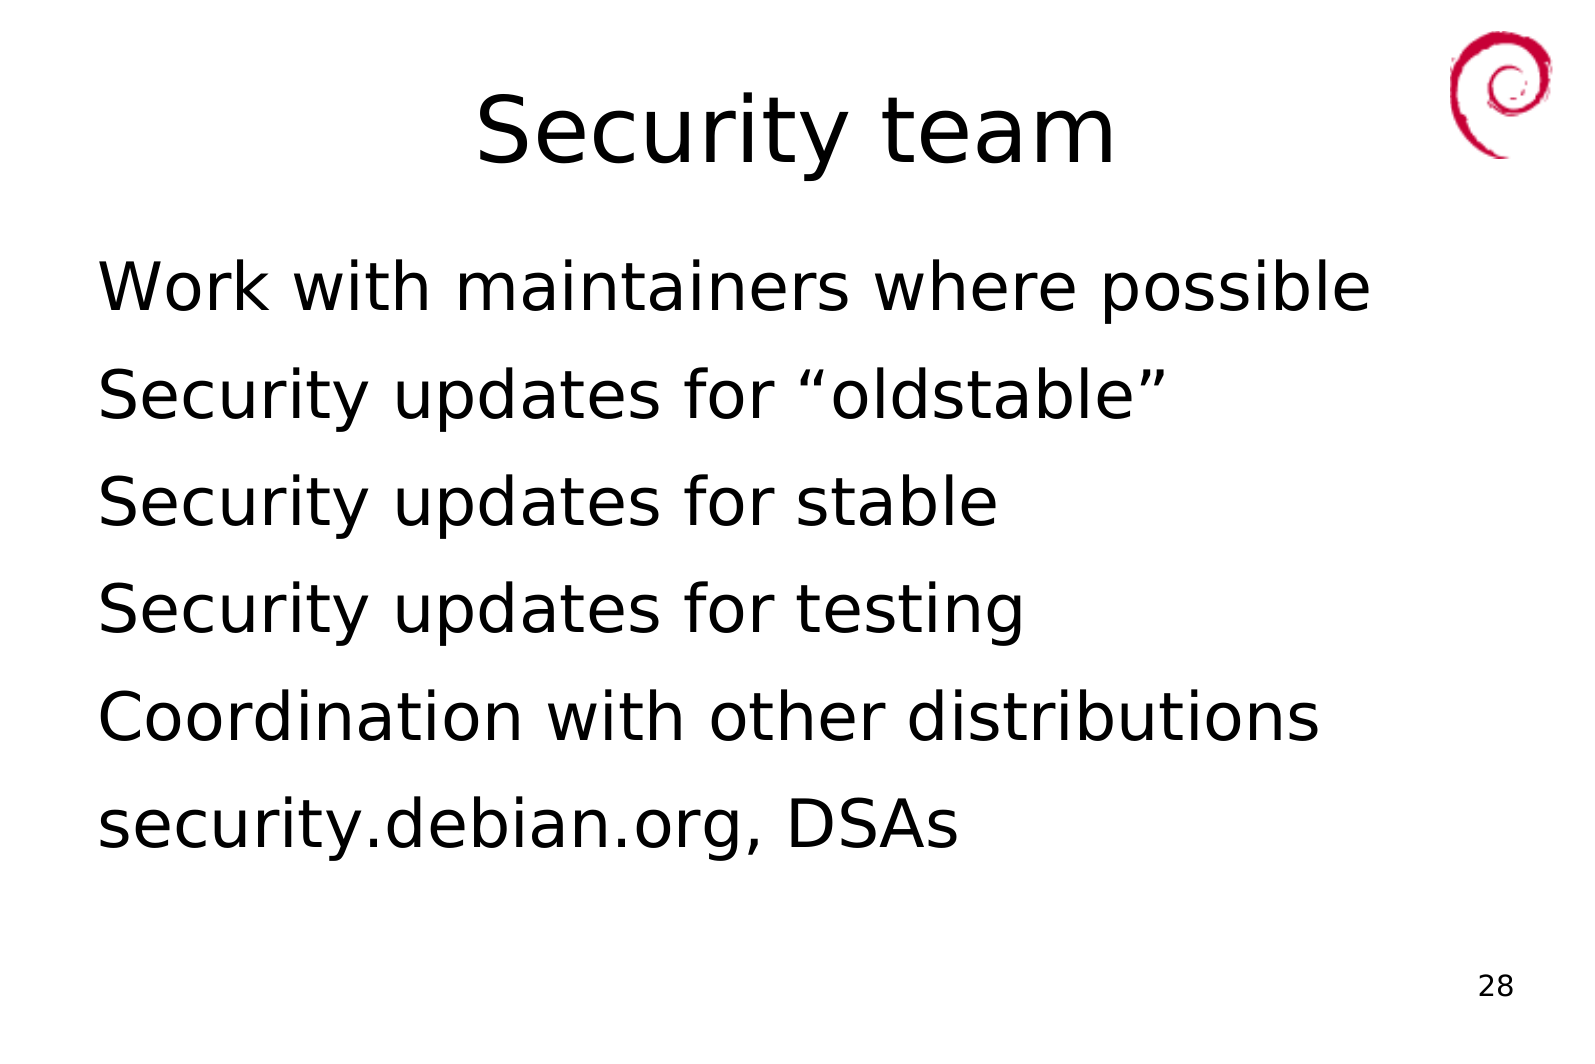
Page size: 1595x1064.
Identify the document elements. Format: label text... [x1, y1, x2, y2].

picture [1450, 31, 1555, 159]
title Security team [79, 42, 1515, 221]
list Work with maintainers where possible Security updates for “oldstable” Security updates for stable Security updates for testing Coordination with other distributions security.debian.org, DSAs [79, 248, 1515, 951]
